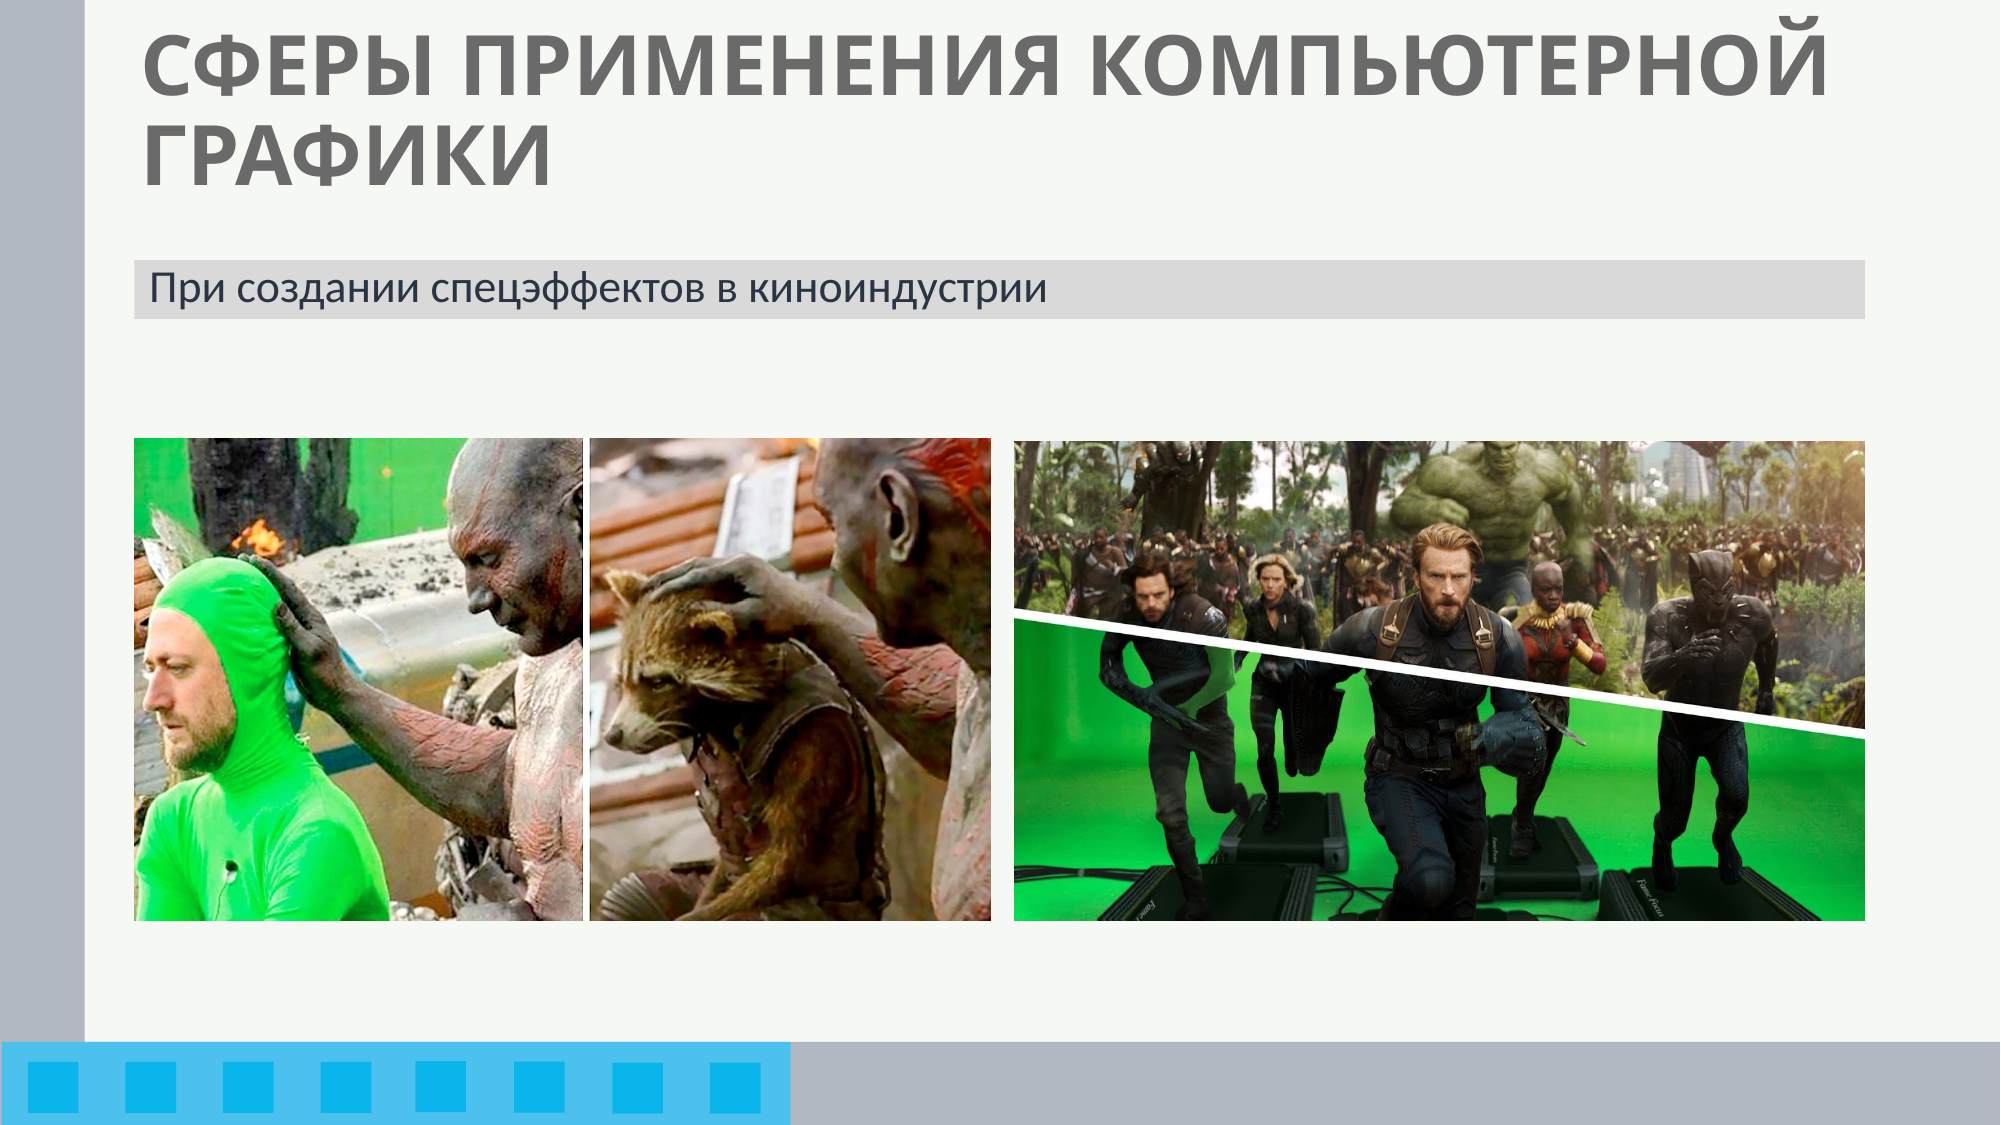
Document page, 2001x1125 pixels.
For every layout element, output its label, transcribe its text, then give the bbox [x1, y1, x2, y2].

picture [134, 438, 991, 921]
text_box СФЕРЫ ПРИМЕНЕНИЯ КОМПЬЮТЕРНОЙ ГРАФИКИ [125, 71, 1929, 155]
picture [1014, 441, 1865, 921]
text_box При создании спецэффектов в киноиндустрии [134, 260, 1865, 319]
